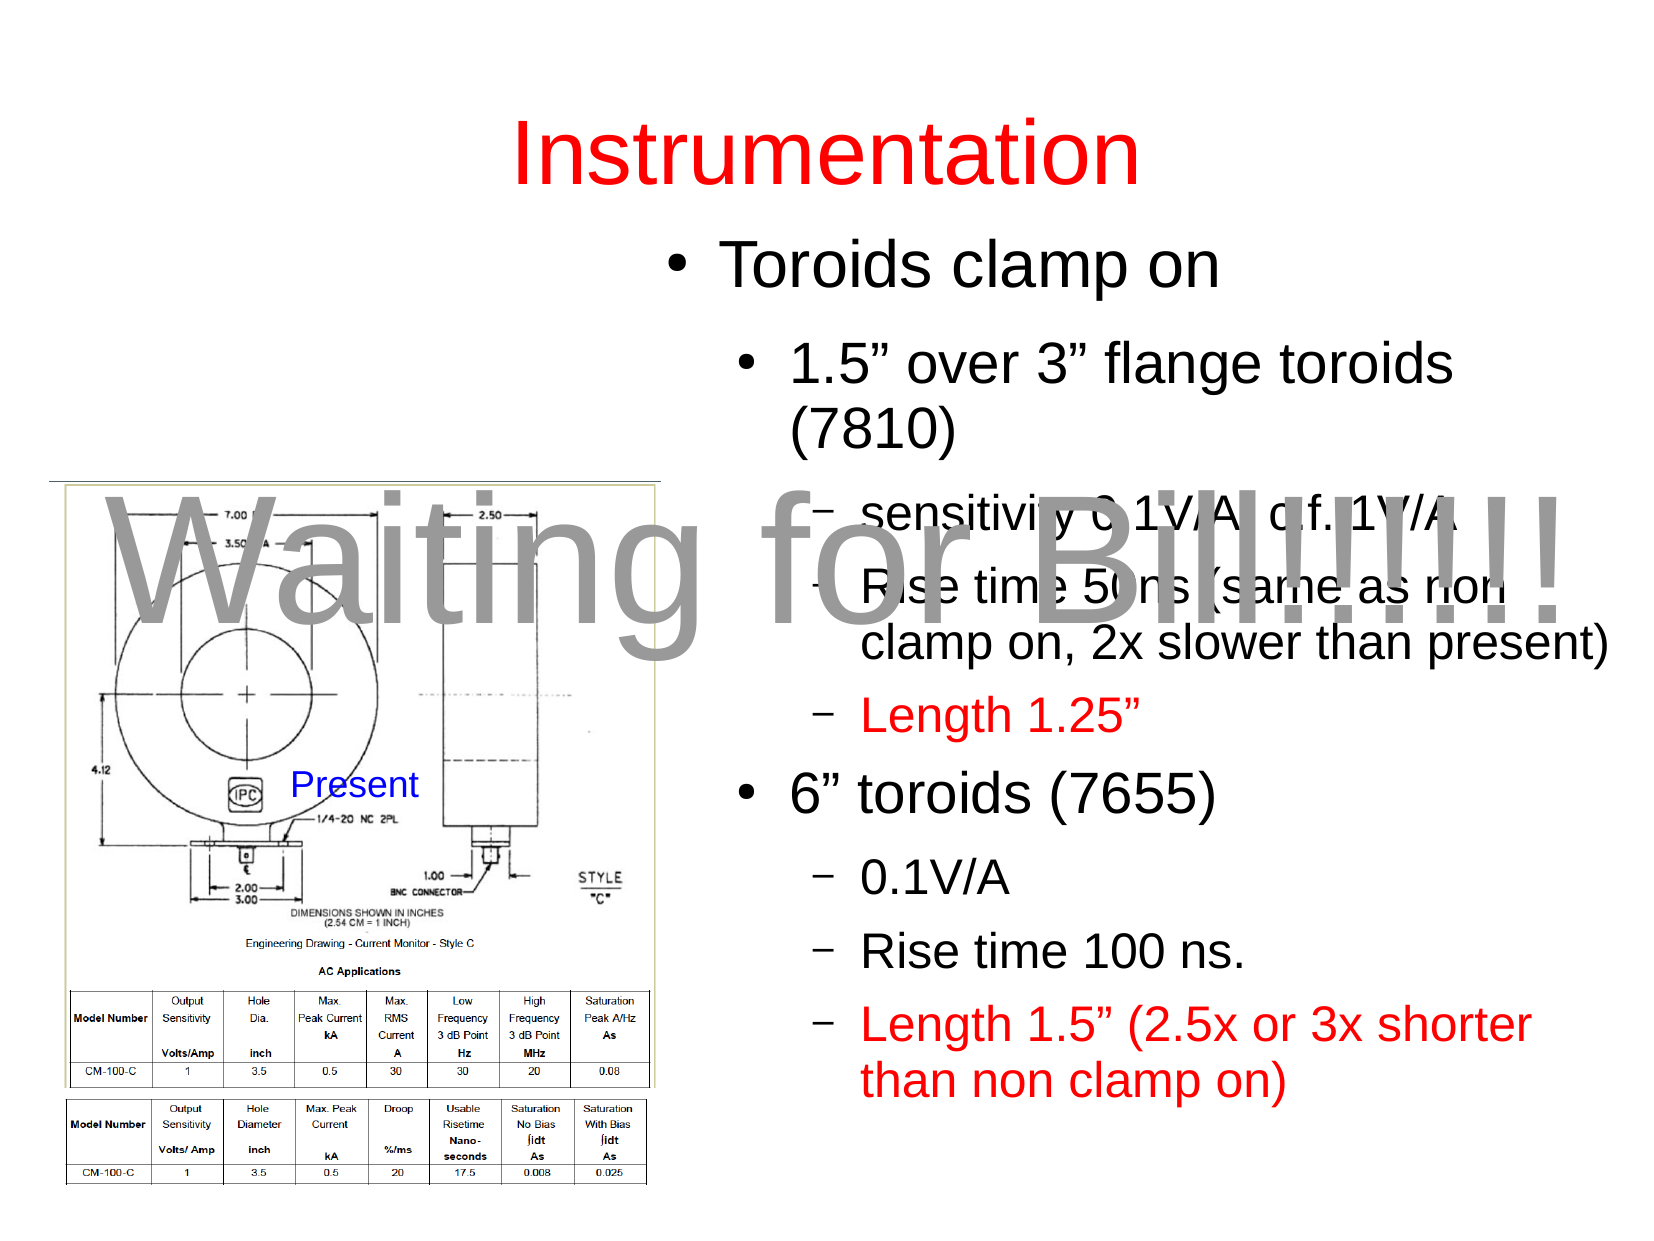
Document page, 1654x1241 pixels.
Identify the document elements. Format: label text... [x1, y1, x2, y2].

picture [49, 481, 661, 1088]
text_box Waiting for Bill!!!!!! [90, 450, 1590, 670]
title Instrumentation [82, 49, 1571, 257]
picture [63, 1096, 653, 1186]
list Toroids clamp on 1.5” over 3” flange toroids (7810) sensitivity 0.1V/A. c.f. 1V/A Rise time 50ns (same as non clamp on, 2x slower than present) Length 1.25” 6” toroids (7655) 0.1V/A Rise time 100 ns. Length 1.5” (2.5x or 3x shorter than non clamp on) [647, 227, 1611, 1201]
